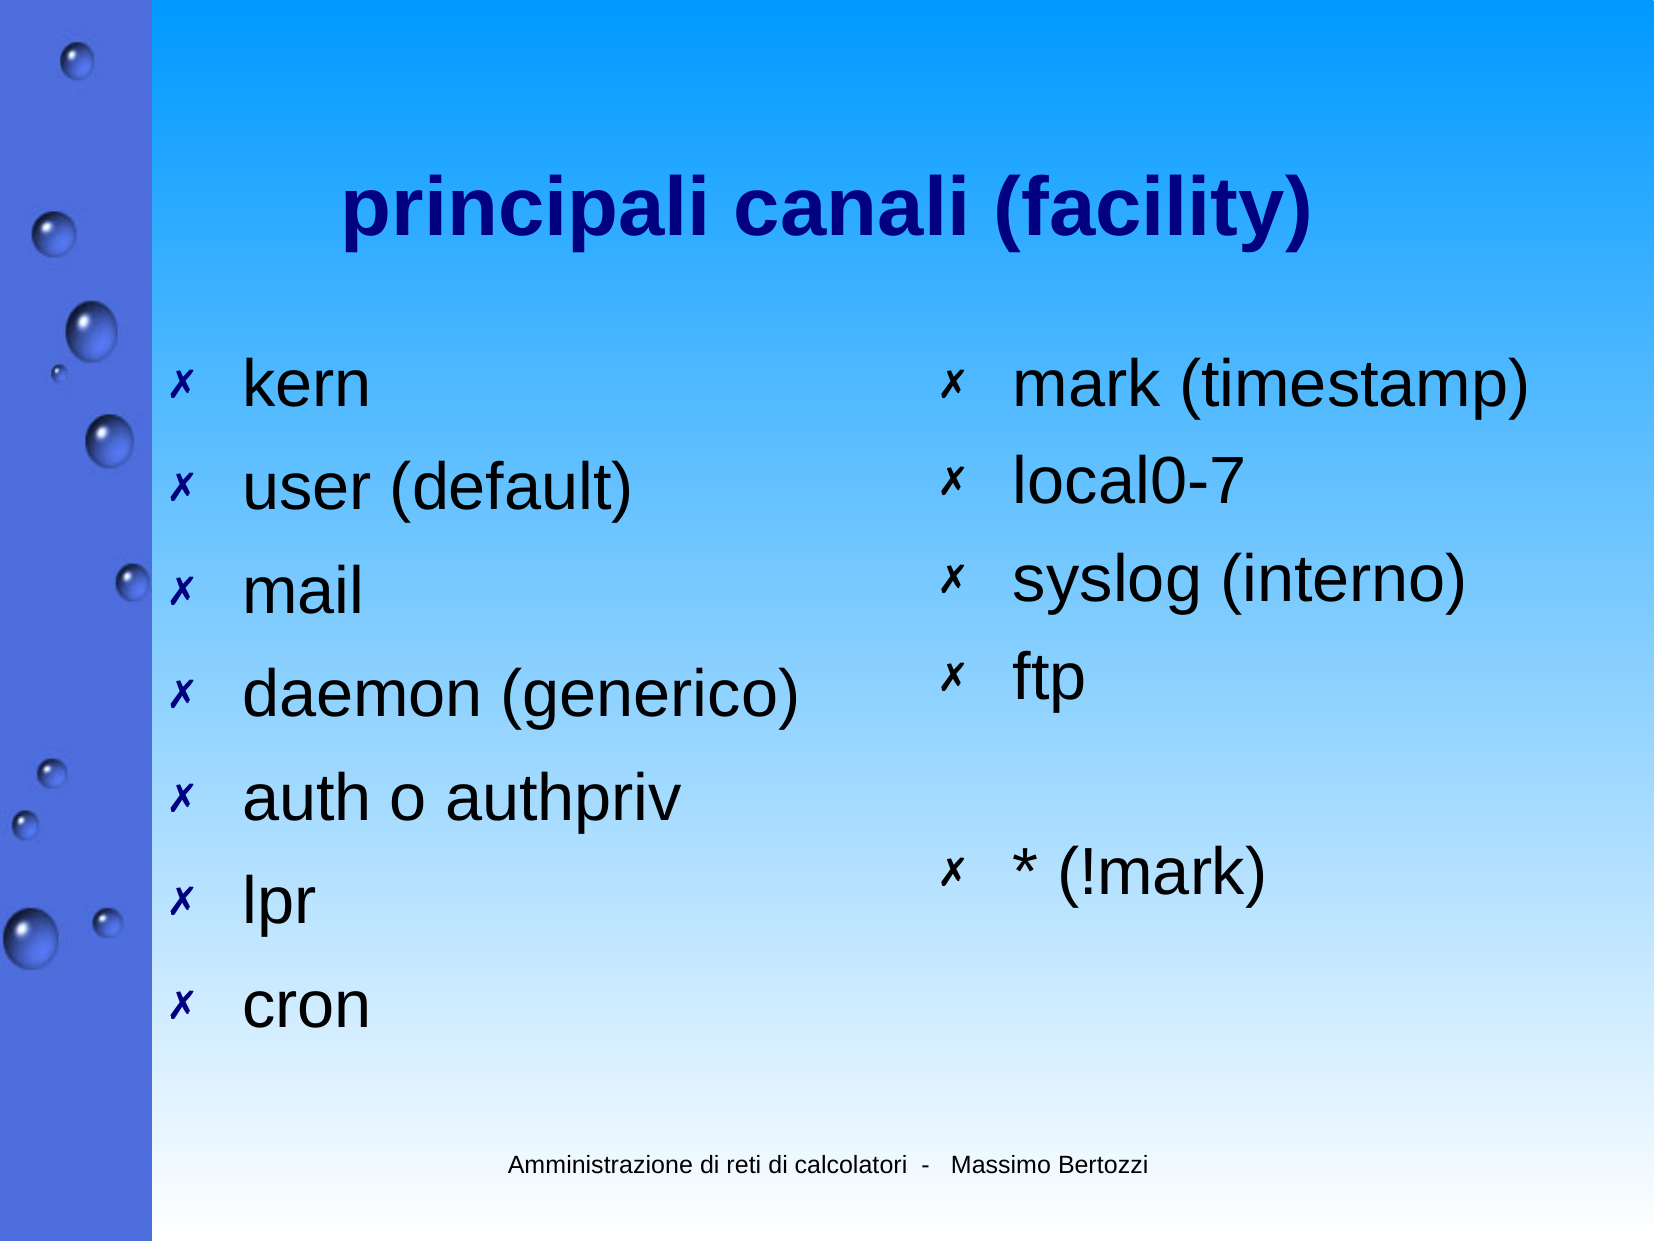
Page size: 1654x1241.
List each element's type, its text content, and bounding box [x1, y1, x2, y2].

picture [0, 0, 152, 1241]
title principali canali (facility) [121, 102, 1534, 311]
list kern user (default) mail daemon (generico) auth o authpriv lpr cron [159, 346, 849, 1188]
list mark (timestamp) local0-7 syslog (interno) ftp * (!mark) [882, 346, 1572, 1128]
